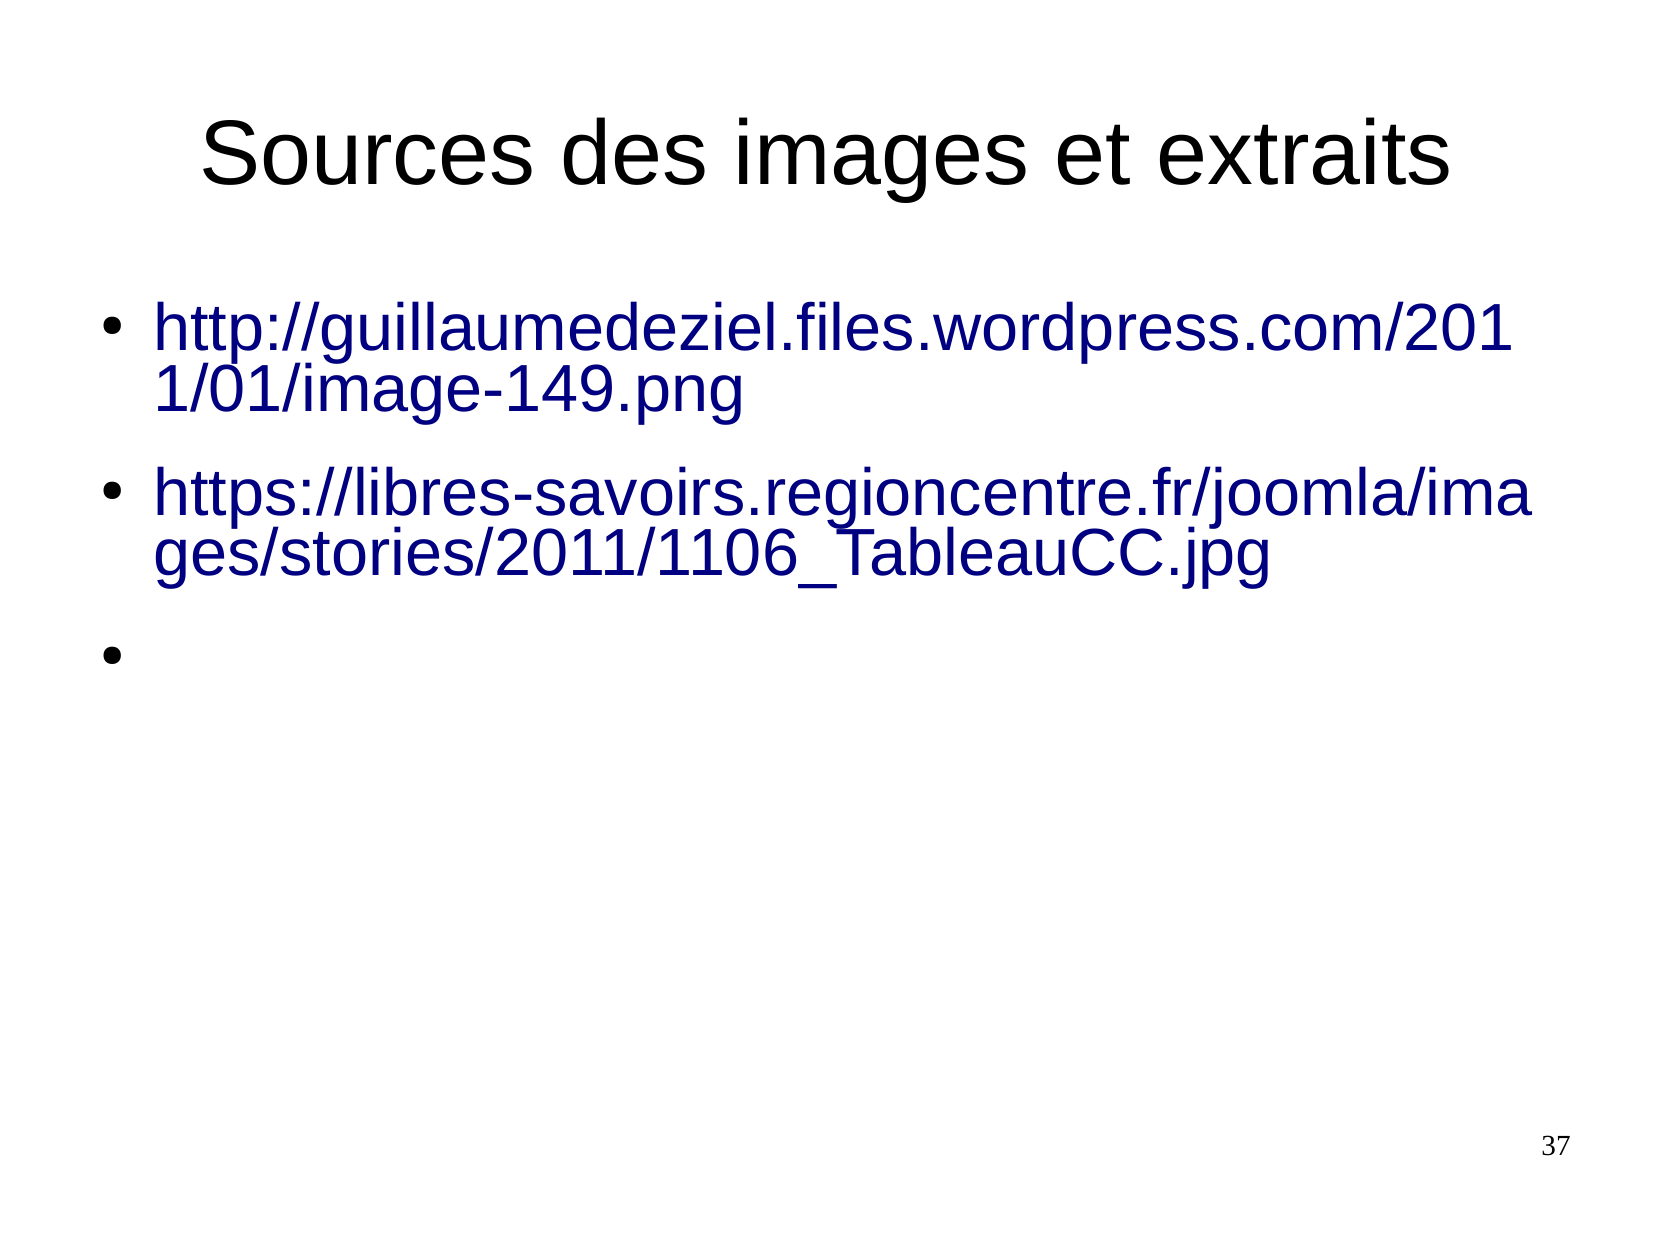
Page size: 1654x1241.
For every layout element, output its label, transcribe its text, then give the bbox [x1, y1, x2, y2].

title Sources des images et extraits [82, 49, 1571, 257]
list http://guillaumedeziel.files.wordpress.com/2011/01/image-149.png https://libres-savoirs.regioncentre.fr/joomla/images/stories/2011/1106_TableauCC.jpg [82, 290, 1538, 1010]
